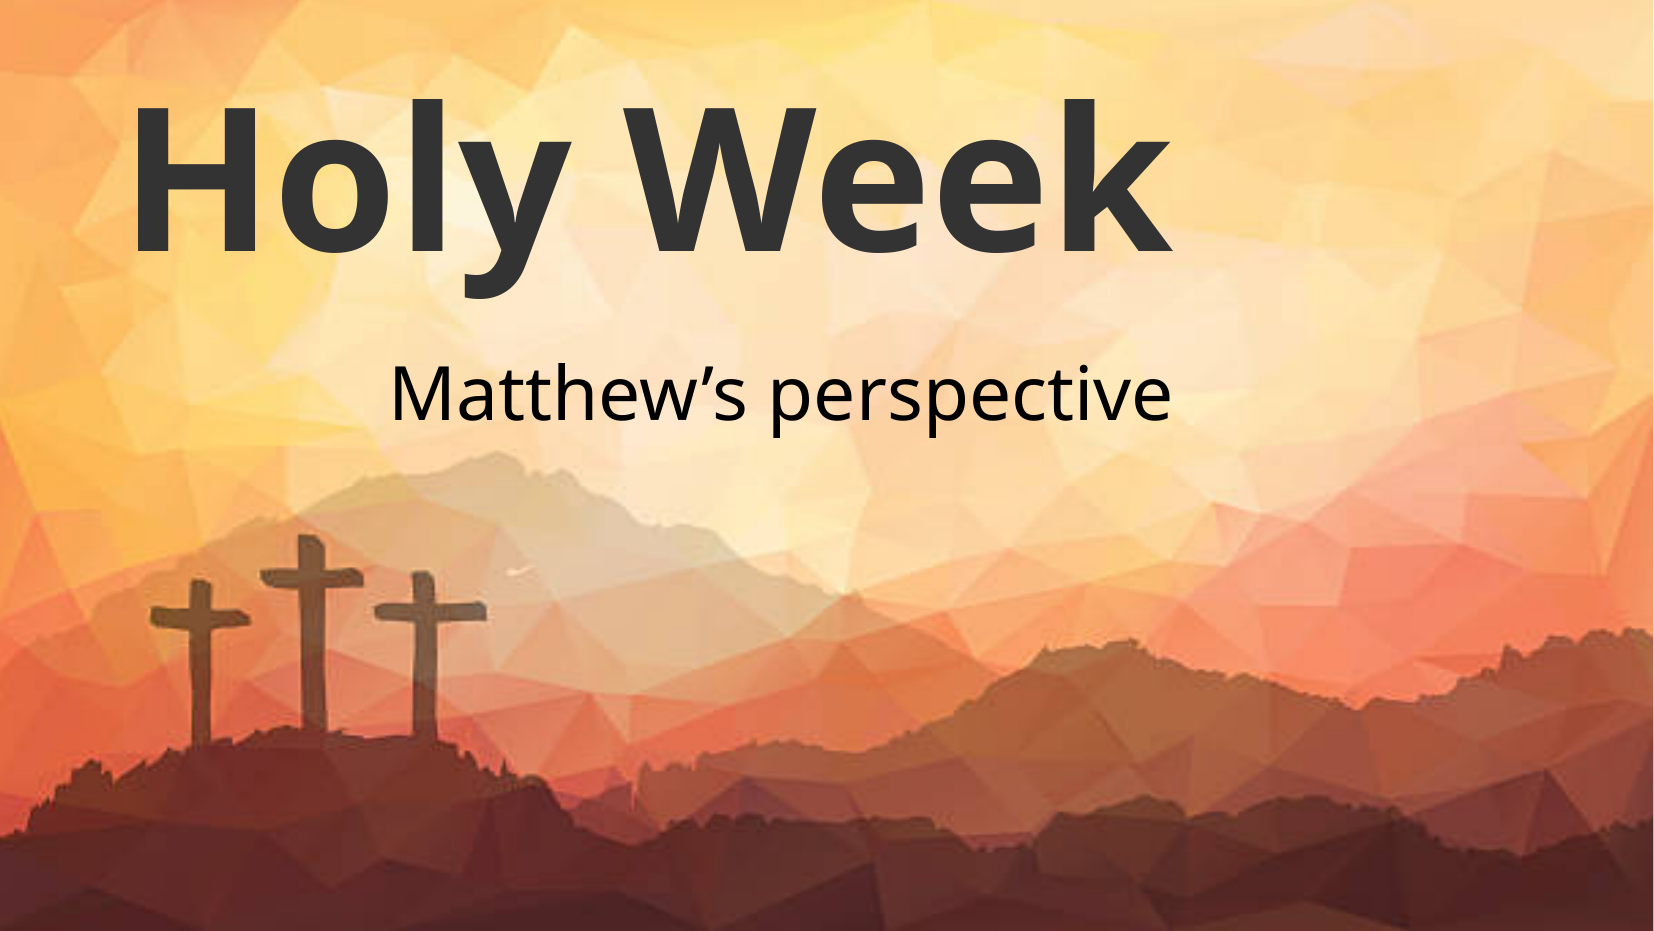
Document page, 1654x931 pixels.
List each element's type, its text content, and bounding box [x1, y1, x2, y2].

picture [0, 0, 1654, 931]
subtitle Matthew’s perspective [82, 331, 1501, 451]
title Holy Week [120, 37, 1538, 311]
